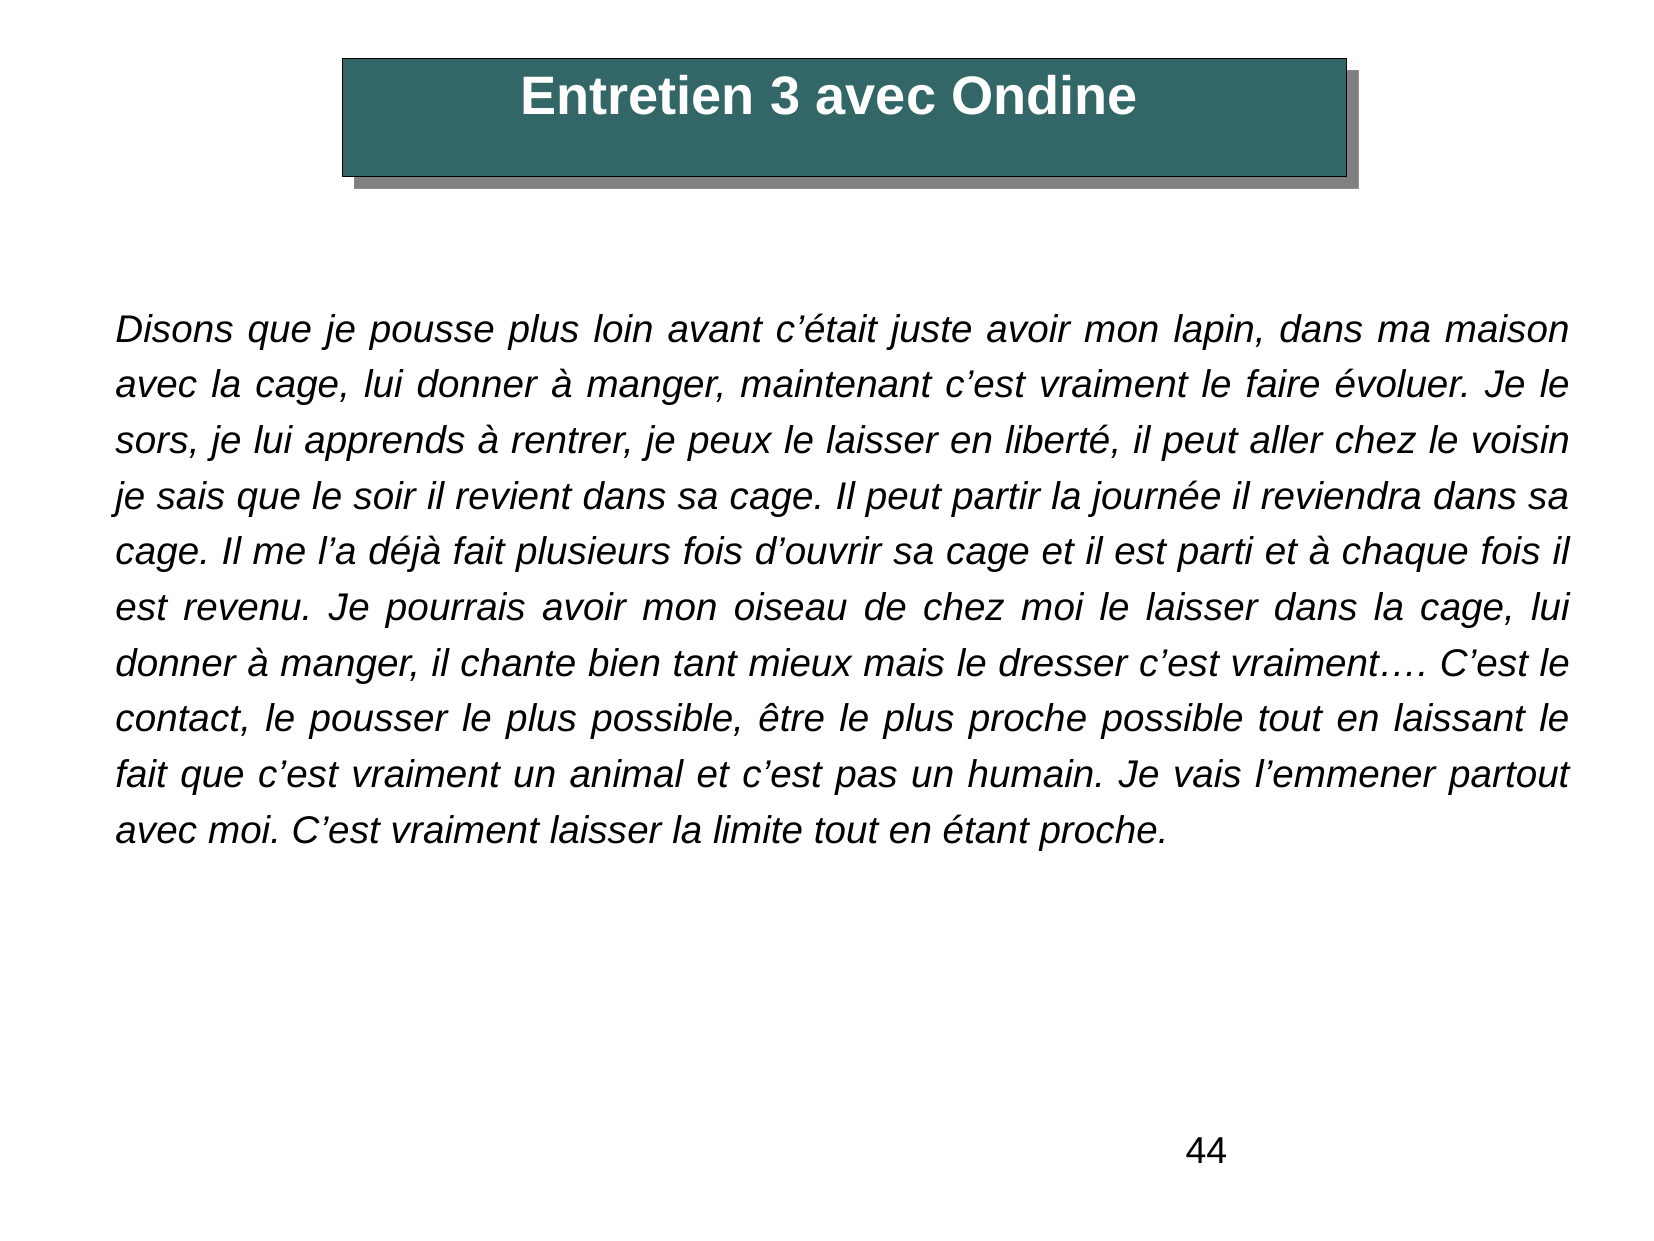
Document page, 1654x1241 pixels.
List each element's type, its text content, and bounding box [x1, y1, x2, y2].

list Disons que je pousse plus loin avant c’était juste avoir mon lapin, dans ma maison avec la cage, lui donner à manger, maintenant c’est vraiment le faire évoluer. Je le sors, je lui apprends à rentrer, je peux le laisser en liberté, il peut aller chez le voisin je sais que le soir il revient dans sa cage. Il peut partir la journée il reviendra dans sa cage. Il me l’a déjà fait plusieurs fois d’ouvrir sa cage et il est parti et à chaque fois il est revenu. Je pourrais avoir mon oiseau de chez moi le laisser dans la cage, lui donner à manger, il chante bien tant mieux mais le dresser c’est vraiment…. C’est le contact, le pousser le plus possible, être le plus proche possible tout en laissant le fait que c’est vraiment un animal et c’est pas un humain. Je vais l’emmener partout avec moi. C’est vraiment laisser la limite tout en étant proche. [82, 290, 1571, 1010]
text_box Entretien 3 avec Ondine [342, 58, 1347, 177]
